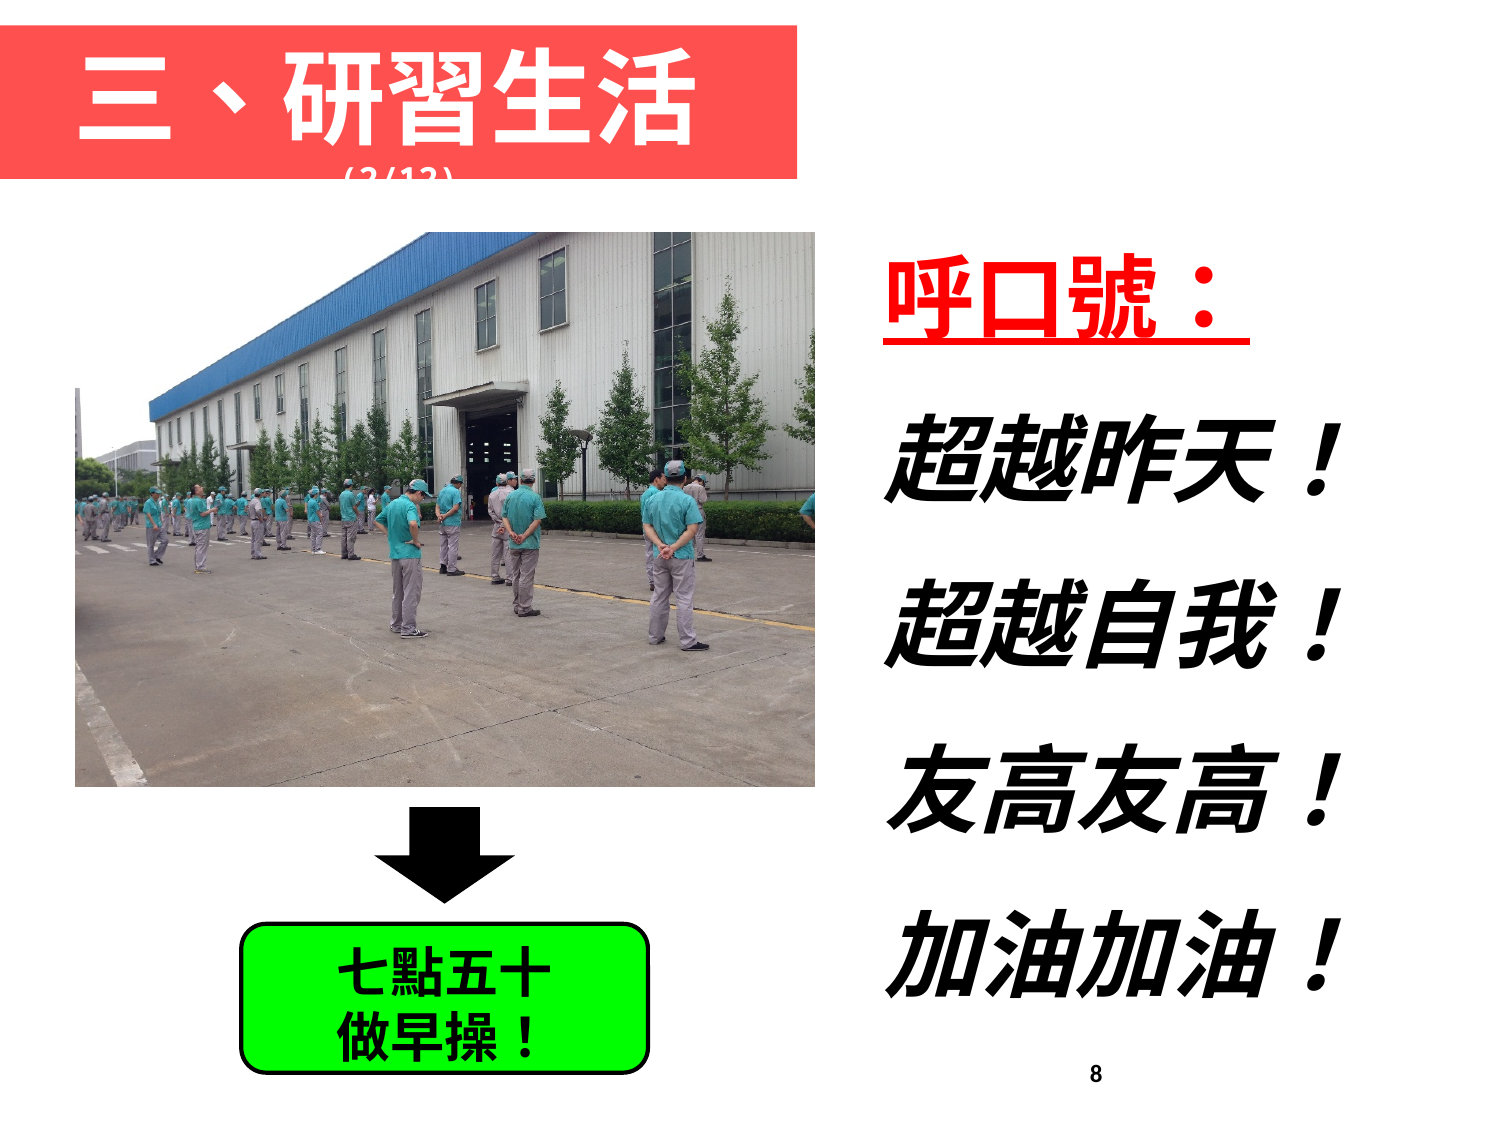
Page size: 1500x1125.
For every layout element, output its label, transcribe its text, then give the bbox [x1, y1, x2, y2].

text_box 呼口號： 超越昨天！ 超越自我！ 友高友高！ 加油加油！ [868, 232, 1377, 1026]
picture [75, 232, 815, 787]
text_box 七點五十 做早操！ [241, 923, 648, 1073]
text_box [374, 807, 516, 904]
text_box 三、研習生活(2/12) [0, 25, 798, 179]
text_box 8 [1074, 1042, 1426, 1103]
